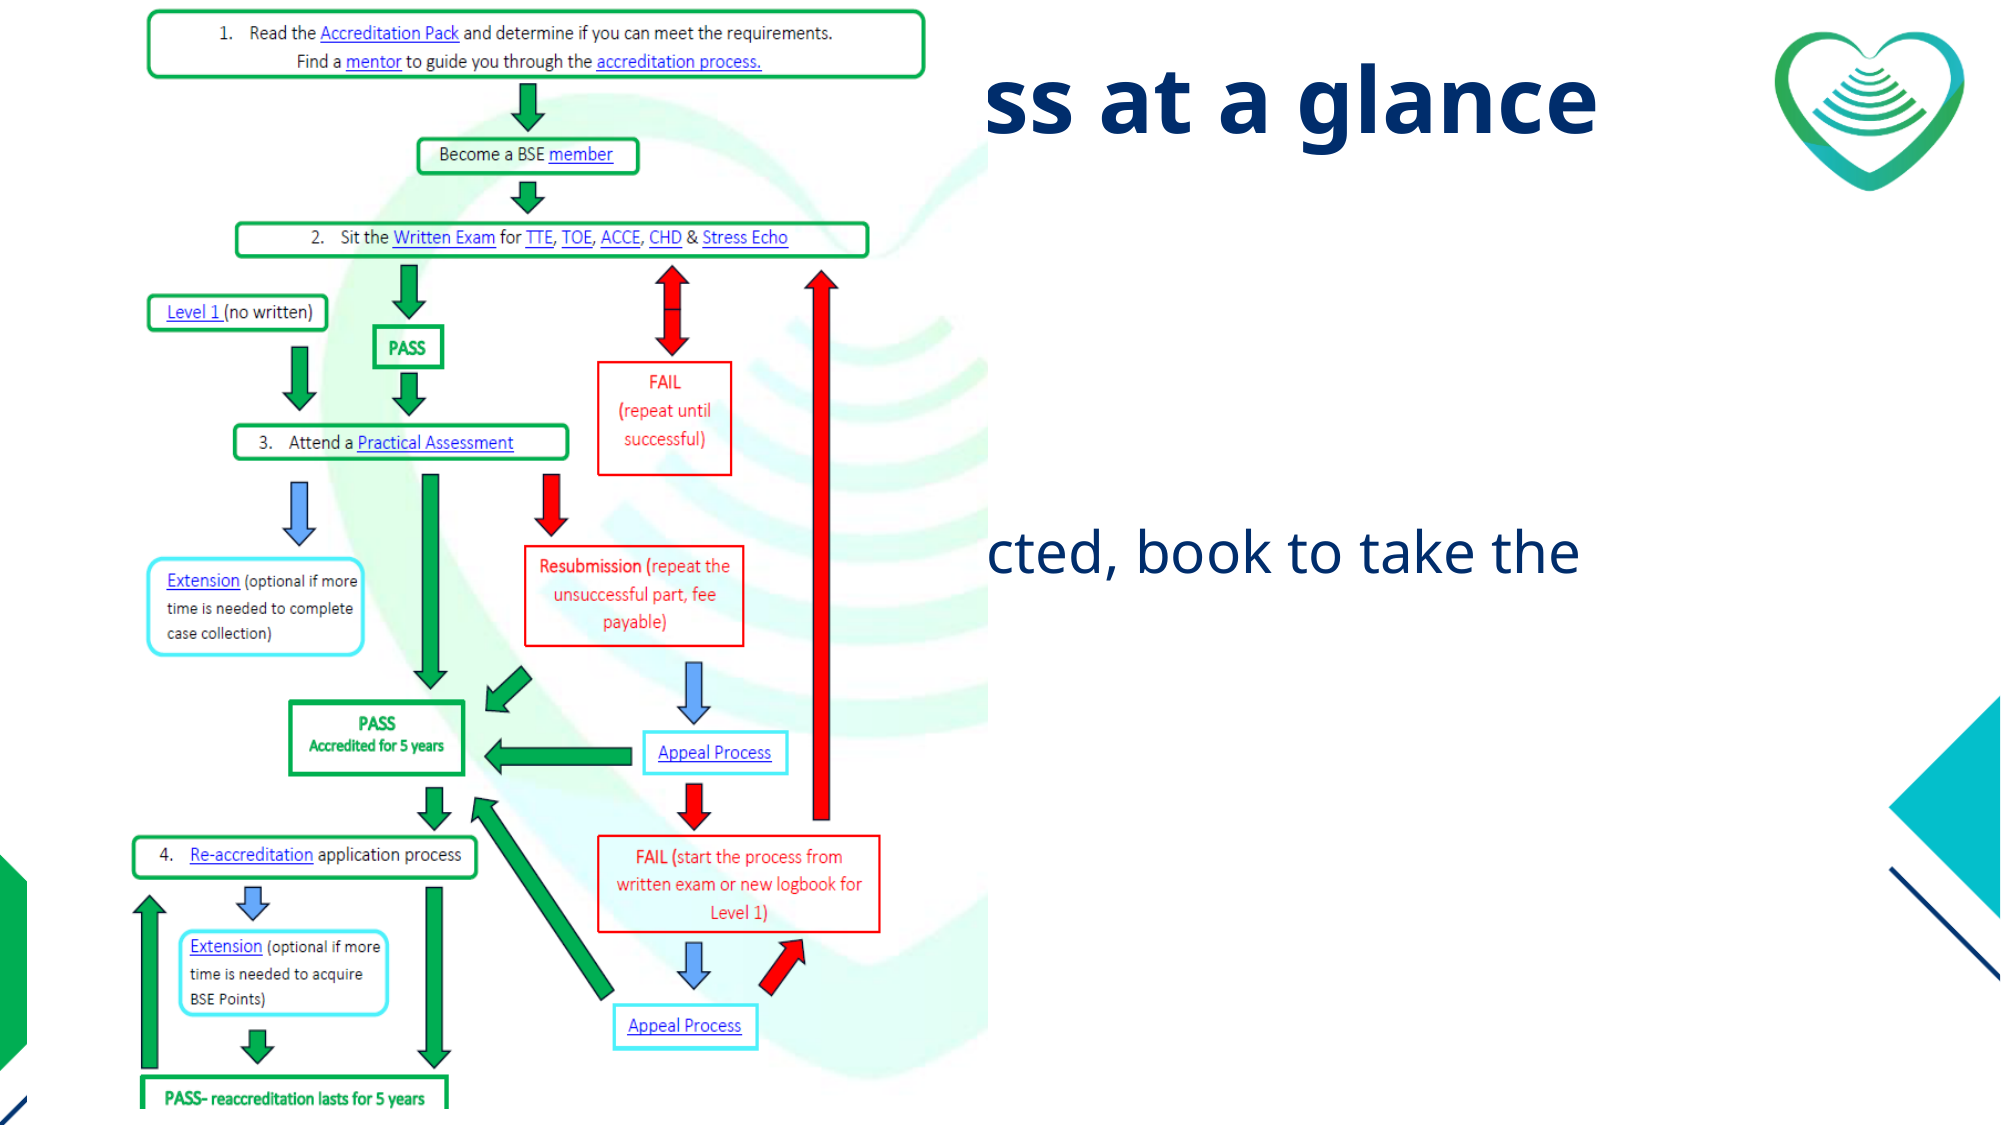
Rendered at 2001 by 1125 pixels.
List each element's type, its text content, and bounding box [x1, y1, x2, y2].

picture [27, 0, 988, 1109]
list Study the accreditation pack Pass the written exam Start collecting cases Once all cases have been collected, book to take the assessment. [1012, 382, 1866, 876]
title Accreditation process at a glance [1012, 79, 1773, 366]
